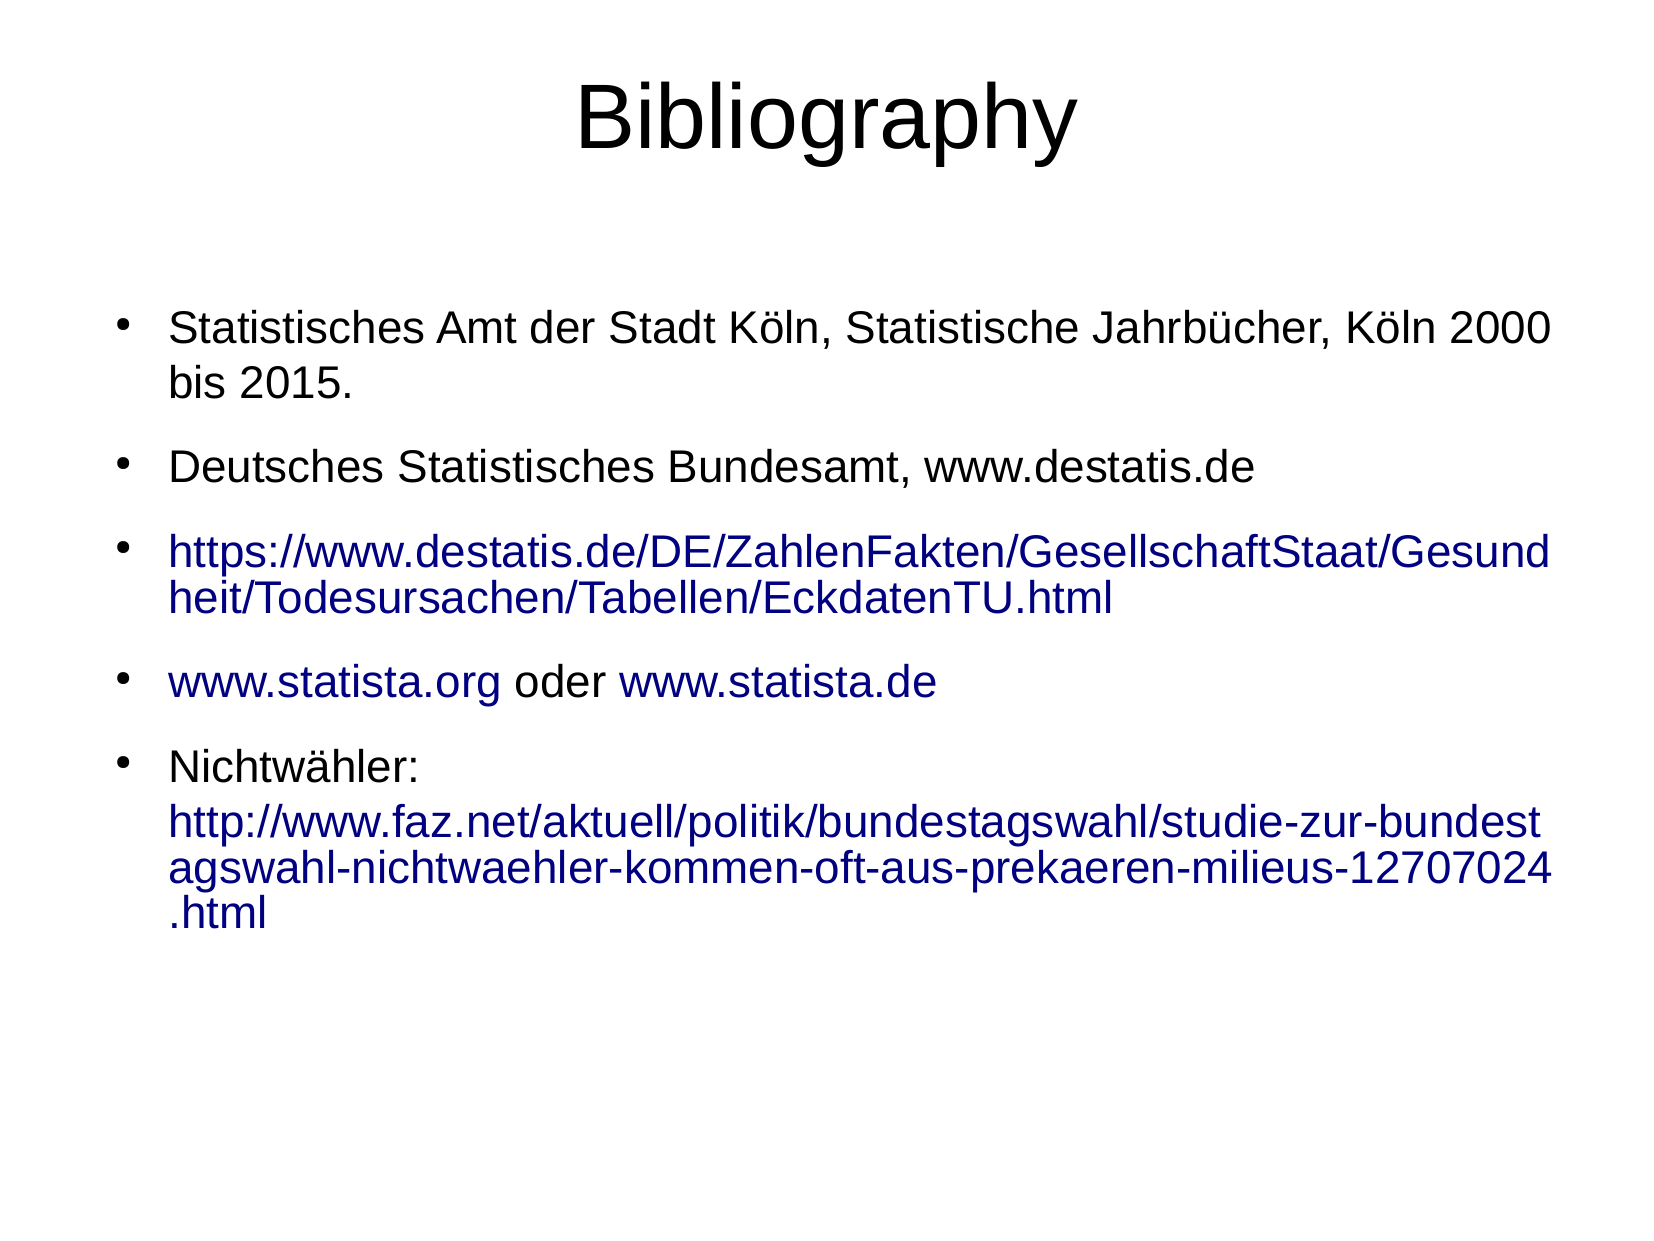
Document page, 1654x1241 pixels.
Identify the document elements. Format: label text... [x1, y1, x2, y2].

title Bibliography [82, 49, 1571, 257]
list Statistisches Amt der Stadt Köln, Statistische Jahrbücher, Köln 2000 bis 2015. Deutsches Statistisches Bundesamt, www.destatis.de https://www.destatis.de/DE/ZahlenFakten/GesellschaftStaat/Gesundheit/Todesursachen/Tabellen/EckdatenTU.html www.statista.org oder www.statista.de Nichtwähler: http://www.faz.net/aktuell/politik/bundestagswahl/studie-zur-bundestagswahl-nichtwaehler-kommen-oft-aus-prekaeren-milieus-12707024.html [82, 290, 1571, 1010]
